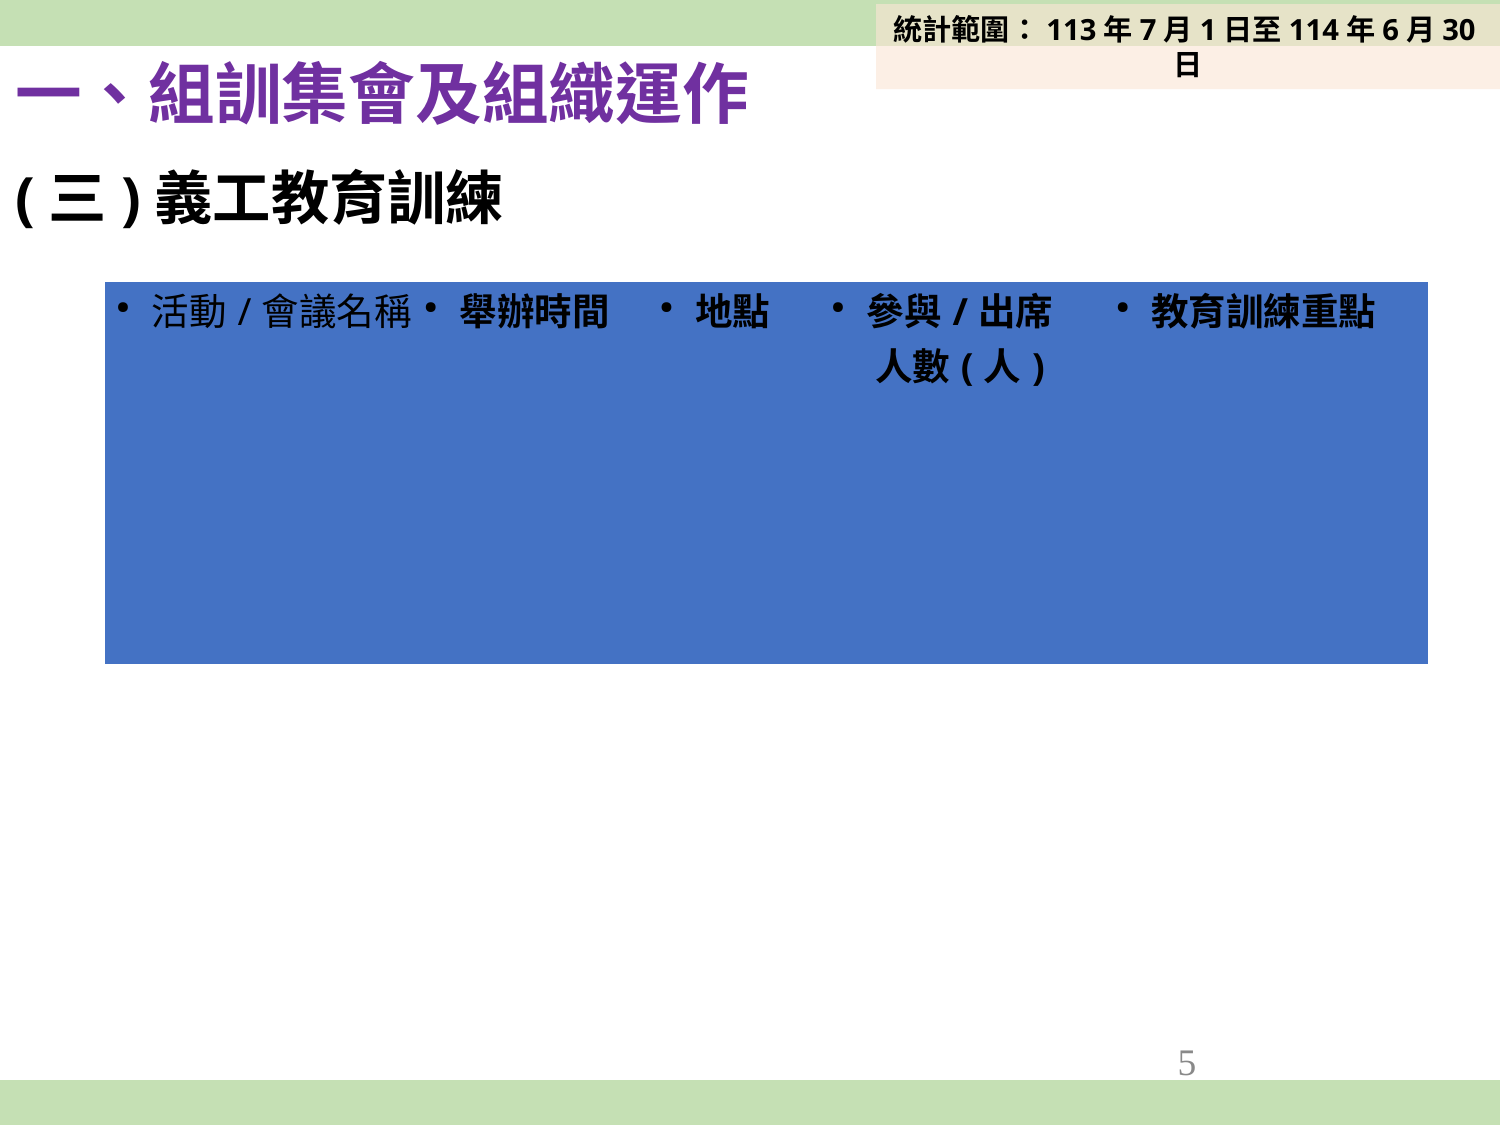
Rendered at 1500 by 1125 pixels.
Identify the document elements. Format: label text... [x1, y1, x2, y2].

table_cell [105, 459, 423, 528]
table_cell [423, 391, 610, 459]
table_cell [820, 528, 1064, 596]
table_cell [105, 596, 423, 664]
table_cell [820, 596, 1064, 664]
table_header 地點 [610, 282, 820, 391]
text_box (三)義工教育訓練 [0, 154, 814, 240]
table_header 舉辦時間 [423, 282, 610, 391]
table_cell [820, 459, 1064, 528]
table_header 參與/出席人數(人) [820, 282, 1064, 391]
table_cell [1064, 528, 1428, 596]
table_cell [423, 528, 610, 596]
table_cell [820, 391, 1064, 459]
table_cell [610, 459, 820, 528]
table_cell [423, 459, 610, 528]
table_cell [1064, 391, 1428, 459]
table_cell [1064, 459, 1428, 528]
table_cell [610, 528, 820, 596]
table_cell [105, 528, 423, 596]
table_cell [105, 391, 423, 459]
table_header 活動/會議名稱 [105, 282, 423, 391]
table_cell [610, 391, 820, 459]
text_box [1162, 1030, 1500, 1091]
table_cell [423, 596, 610, 664]
table_header 教育訓練重點 [1064, 282, 1428, 391]
table_cell [1064, 596, 1428, 664]
text_box 一、組訓集會及組織運作 [0, 53, 1062, 161]
table_cell [610, 596, 820, 664]
